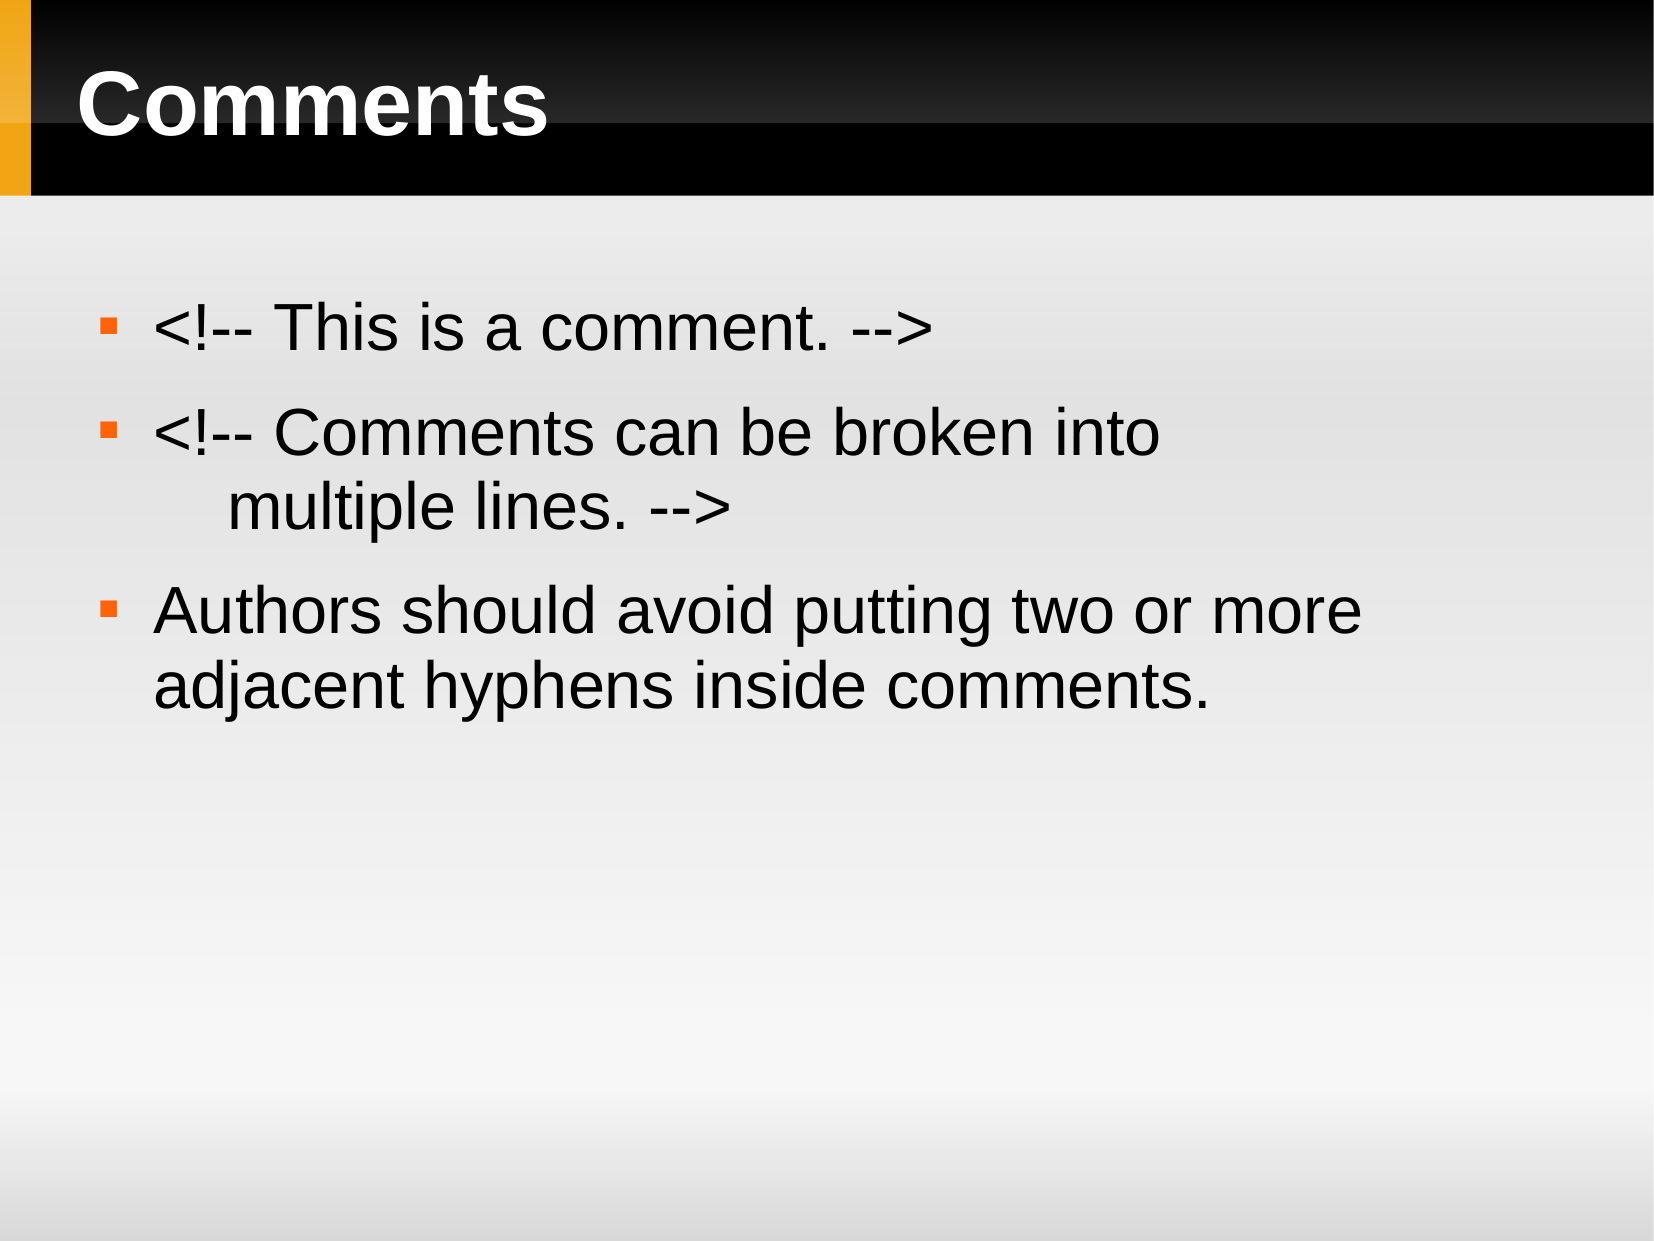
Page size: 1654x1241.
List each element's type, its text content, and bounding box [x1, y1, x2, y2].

picture [0, 0, 1654, 1241]
list <!-- This is a comment. --> <!-- Comments can be broken into multiple lines. --> Authors should avoid putting two or more adjacent hyphens inside comments. [82, 290, 1571, 1109]
title Comments [76, 0, 1565, 208]
